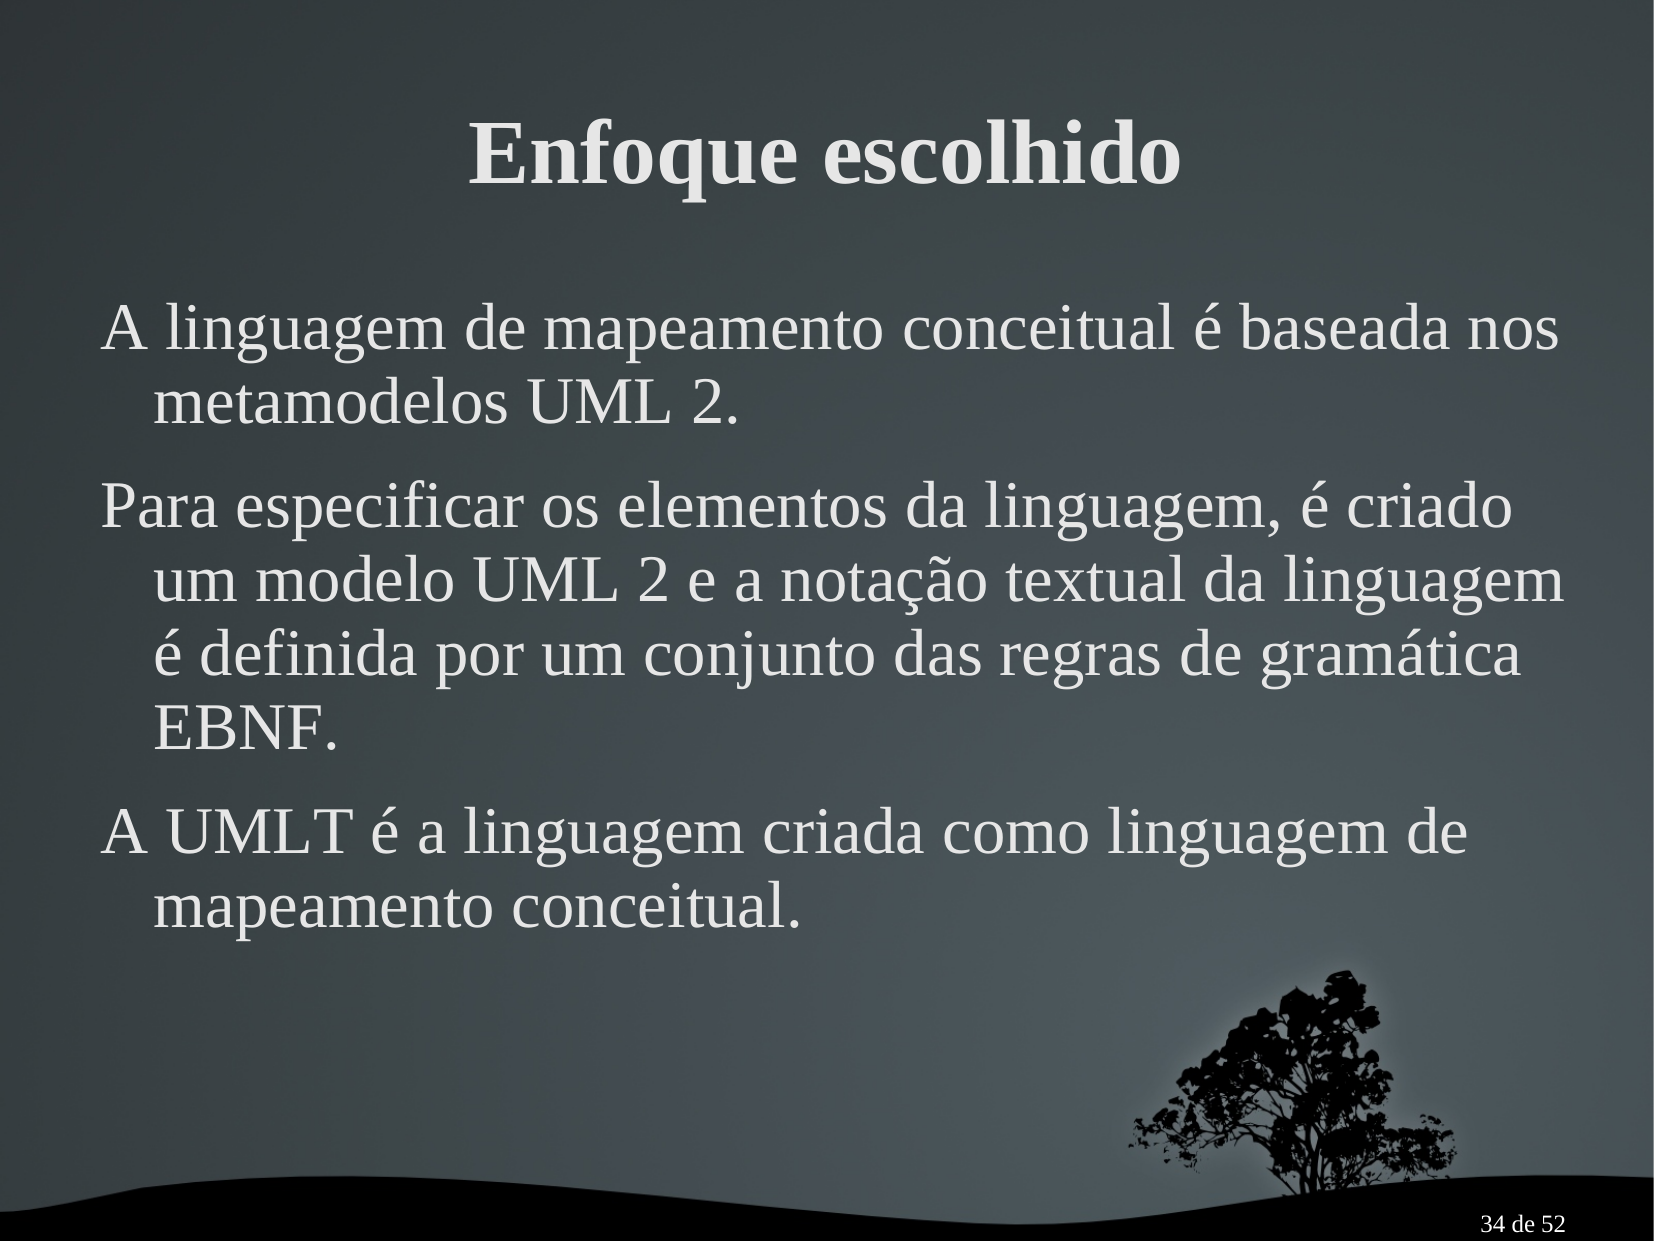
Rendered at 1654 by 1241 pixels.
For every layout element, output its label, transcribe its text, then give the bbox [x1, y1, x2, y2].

picture [0, 0, 1654, 1241]
list A linguagem de mapeamento conceitual é baseada nos metamodelos UML 2. Para especificar os elementos da linguagem, é criado um modelo UML 2 e a notação textual da linguagem é definida por um conjunto das regras de gramática EBNF. A UMLT é a linguagem criada como linguagem de mapeamento conceitual. [82, 290, 1571, 1109]
title Enfoque escolhido [82, 49, 1571, 257]
